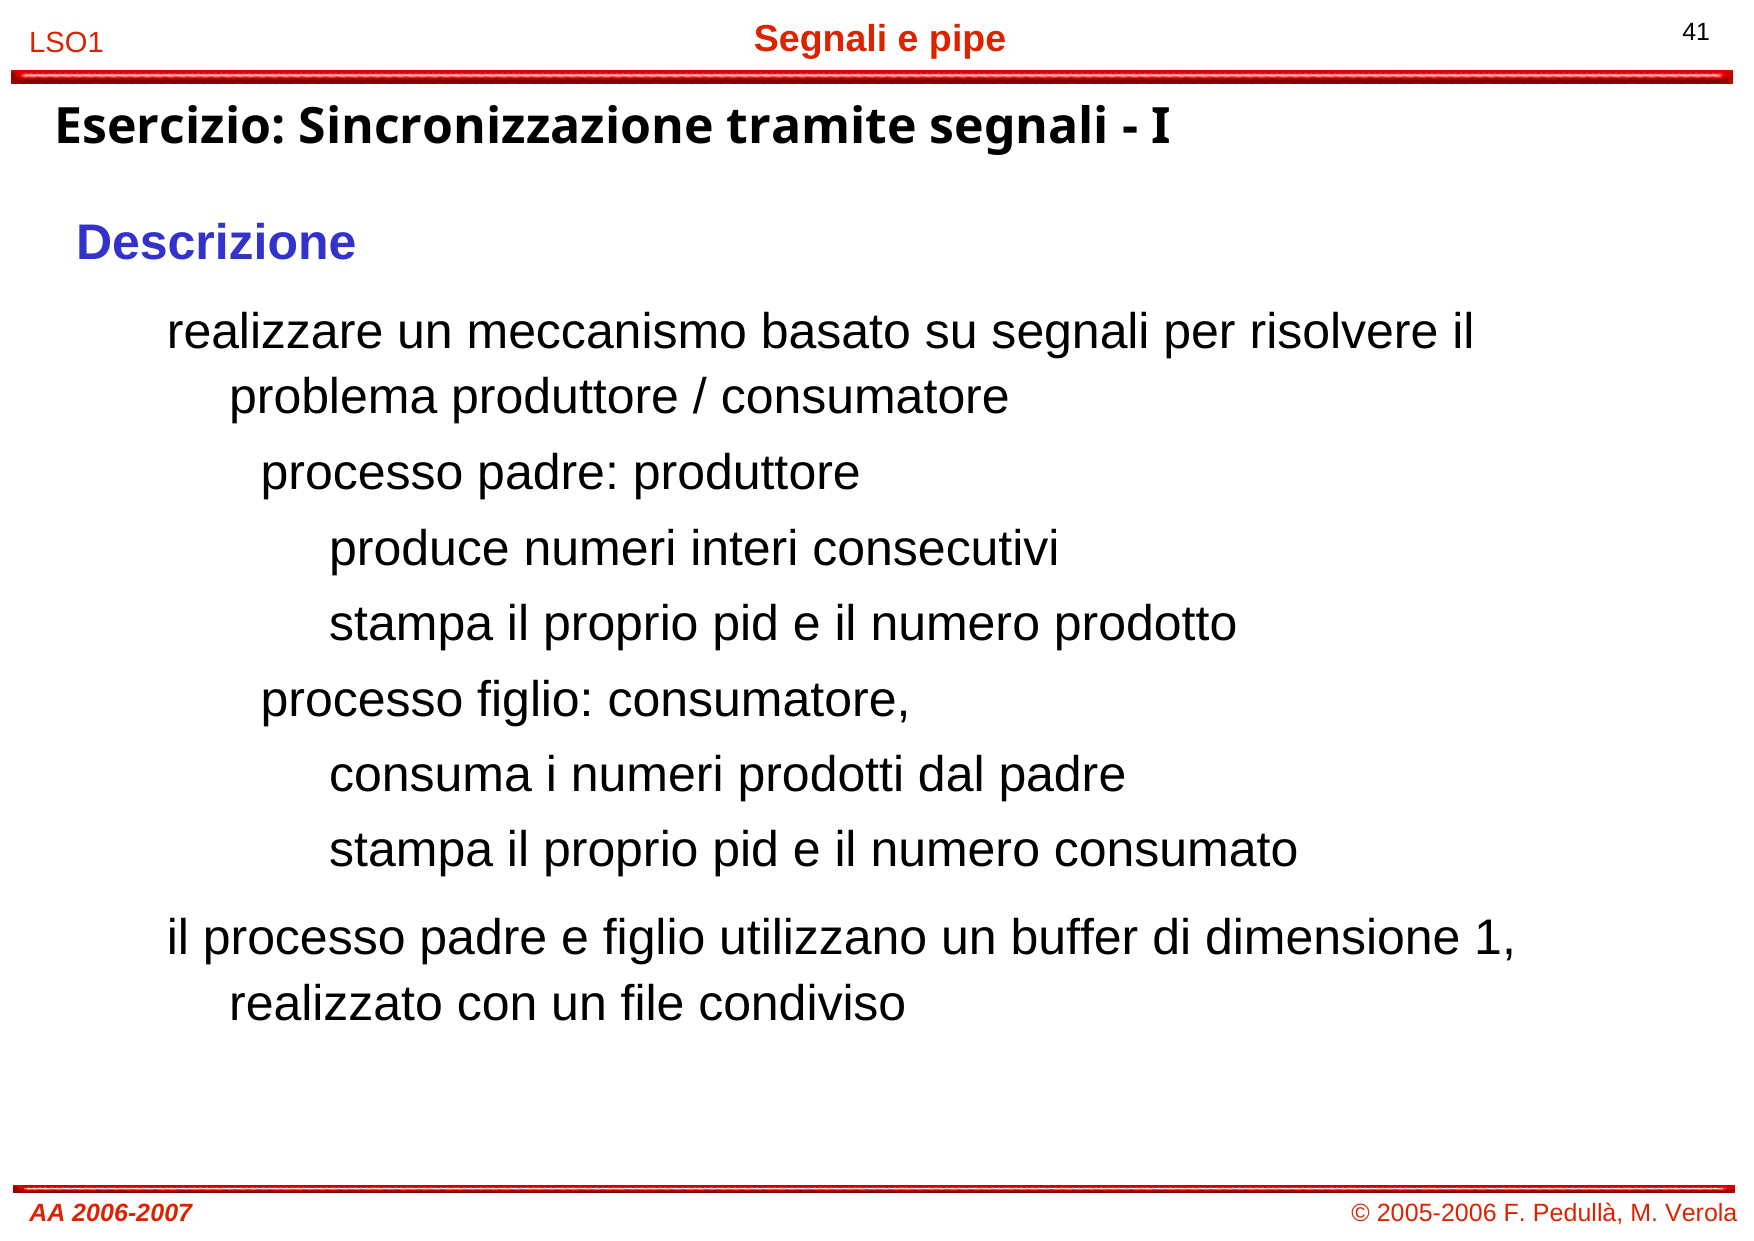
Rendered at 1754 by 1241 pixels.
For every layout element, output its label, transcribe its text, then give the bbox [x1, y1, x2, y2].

title Esercizio: Sincronizzazione tramite segnali - I [40, 78, 1714, 174]
picture [13, 1185, 1735, 1193]
picture [11, 70, 1733, 84]
list Descrizione realizzare un meccanismo basato su segnali per risolvere il problema produttore / consumatore processo padre: produttore produce numeri interi consecutivi stampa il proprio pid e il numero prodotto processo figlio: consumatore, consuma i numeri prodotti dal padre stampa il proprio pid e il numero consumato il processo padre e figlio utilizzano un buffer di dimensione 1, realizzato con un file condiviso [58, 206, 1696, 1071]
